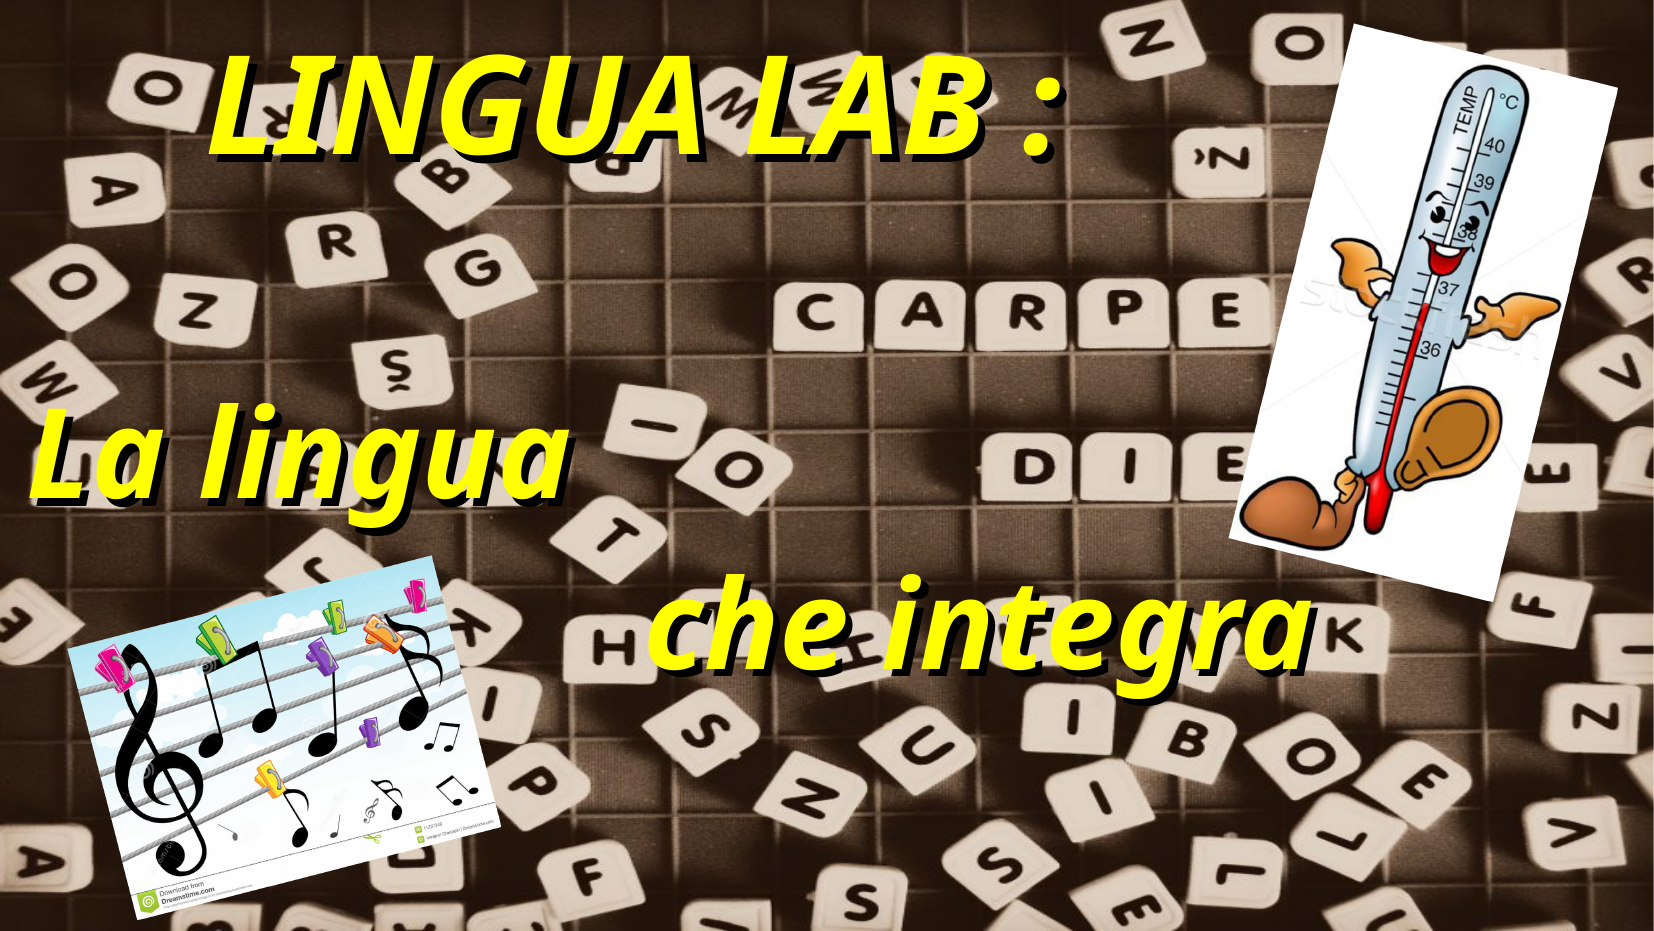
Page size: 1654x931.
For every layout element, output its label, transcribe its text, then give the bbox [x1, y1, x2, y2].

picture [1228, 23, 1618, 603]
picture [0, 0, 1654, 931]
text_box LINGUA LAB : La lingua che integra [11, 0, 1654, 738]
